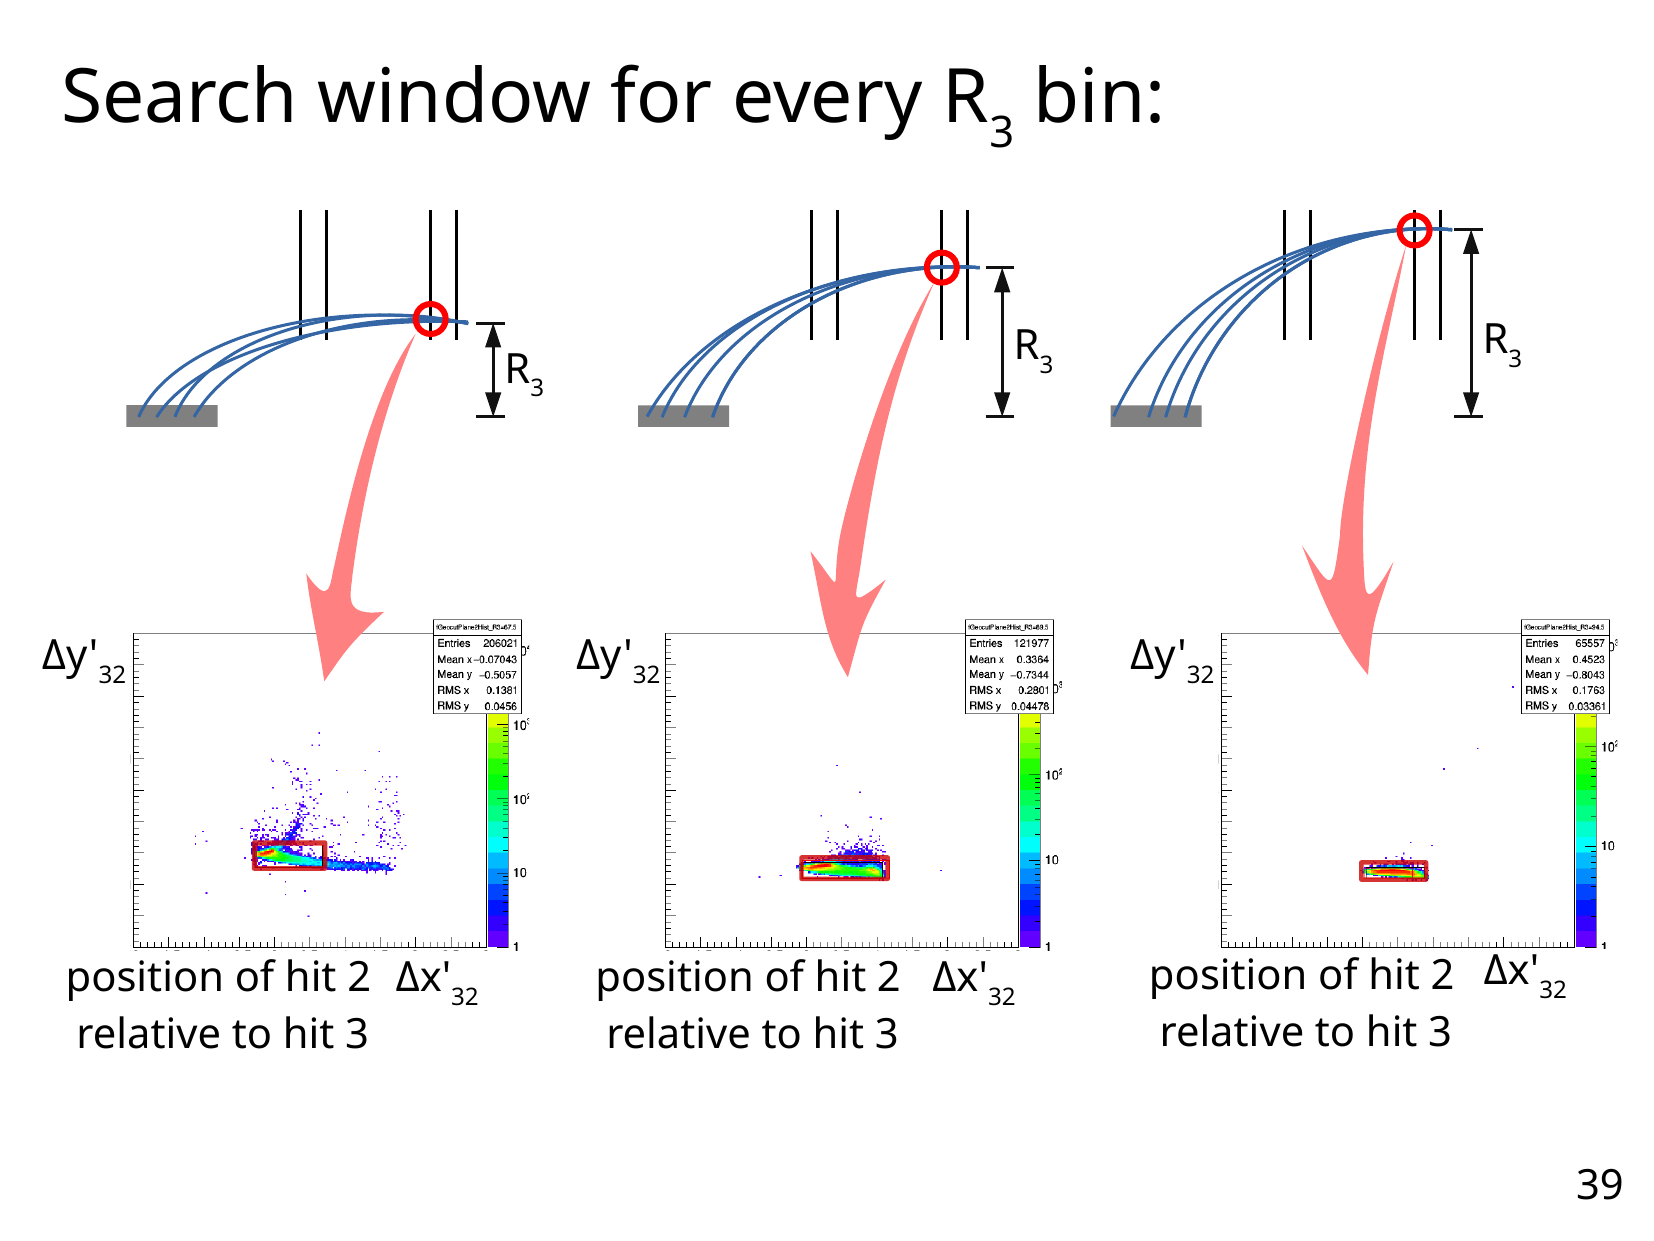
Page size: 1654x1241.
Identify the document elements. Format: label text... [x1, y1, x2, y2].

text_box R3 [996, 307, 1071, 415]
text_box Δx'32 [917, 939, 1031, 1024]
picture [130, 617, 530, 951]
text_box Δy'32 [561, 617, 719, 764]
text_box Δx'32 [1468, 932, 1583, 1017]
text_box Δy'32 [27, 617, 185, 764]
text_box [306, 333, 416, 682]
text_box [1302, 245, 1407, 676]
text_box [126, 405, 218, 427]
text_box [810, 282, 935, 678]
text_box R3 [1465, 301, 1539, 386]
text_box Search window for every R3 bin: [61, 0, 1221, 203]
text_box Δx'32 [419, 939, 498, 1024]
picture [663, 617, 1062, 951]
text_box position of hit 2 relative to hit 3 [580, 939, 949, 1139]
text_box [1110, 405, 1202, 427]
text_box position of hit 2 relative to hit 3 [50, 939, 419, 1139]
text_box R3 [487, 331, 562, 416]
text_box Δy'32 [1115, 617, 1273, 764]
picture [1218, 617, 1618, 949]
text_box [638, 405, 730, 427]
text_box position of hit 2 relative to hit 3 [1134, 936, 1502, 1137]
